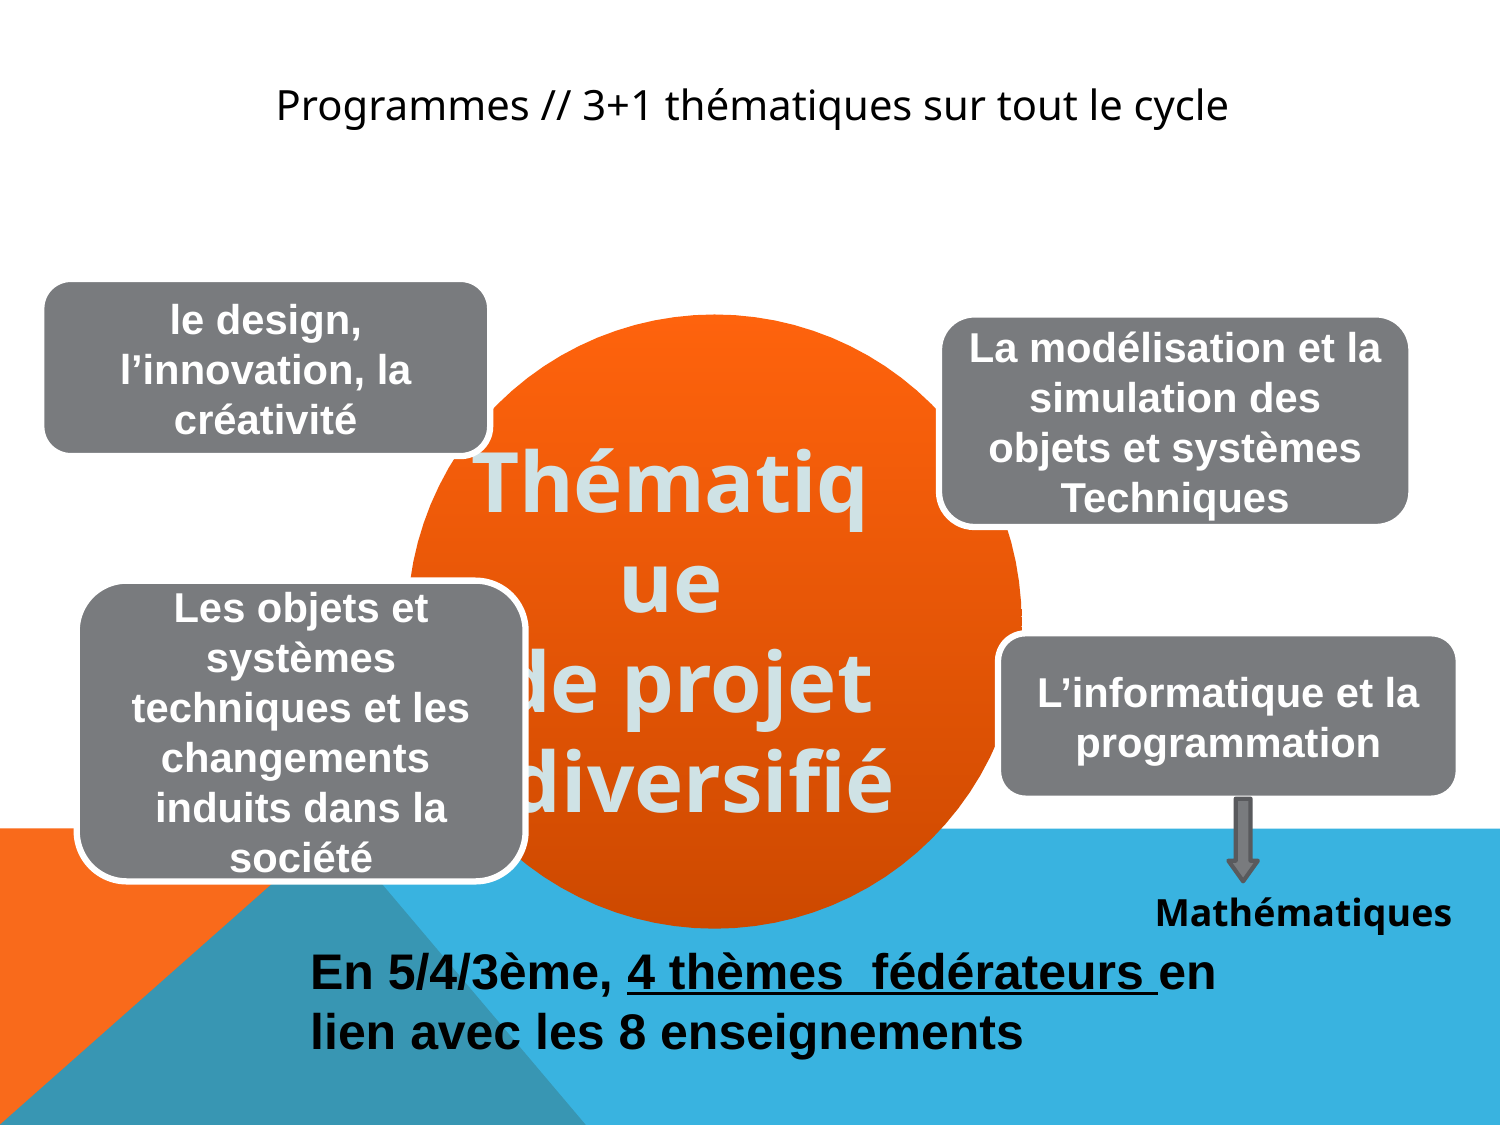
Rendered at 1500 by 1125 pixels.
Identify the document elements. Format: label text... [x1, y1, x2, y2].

text_box L’informatique et la programmation [998, 633, 1459, 799]
text_box Thématique de projet diversifié [431, 421, 910, 837]
text_box Les objets et systèmes techniques et les changements induits dans la société [76, 580, 526, 882]
text_box [1228, 798, 1258, 881]
text_box [410, 503, 431, 580]
text_box Programmes // 3+1 thématiques sur tout le cycle [135, 58, 1370, 149]
text_box Mathématiques [1139, 881, 1471, 942]
text_box le design, l’innovation, la créativité [41, 278, 491, 457]
text_box [491, 314, 1022, 929]
text_box La modélisation et la simulation des objets et systèmes Techniques [938, 314, 1412, 528]
text_box En 5/4/3ème, 4 thèmes fédérateurs en lien avec les 8 enseignements [295, 931, 1282, 1067]
